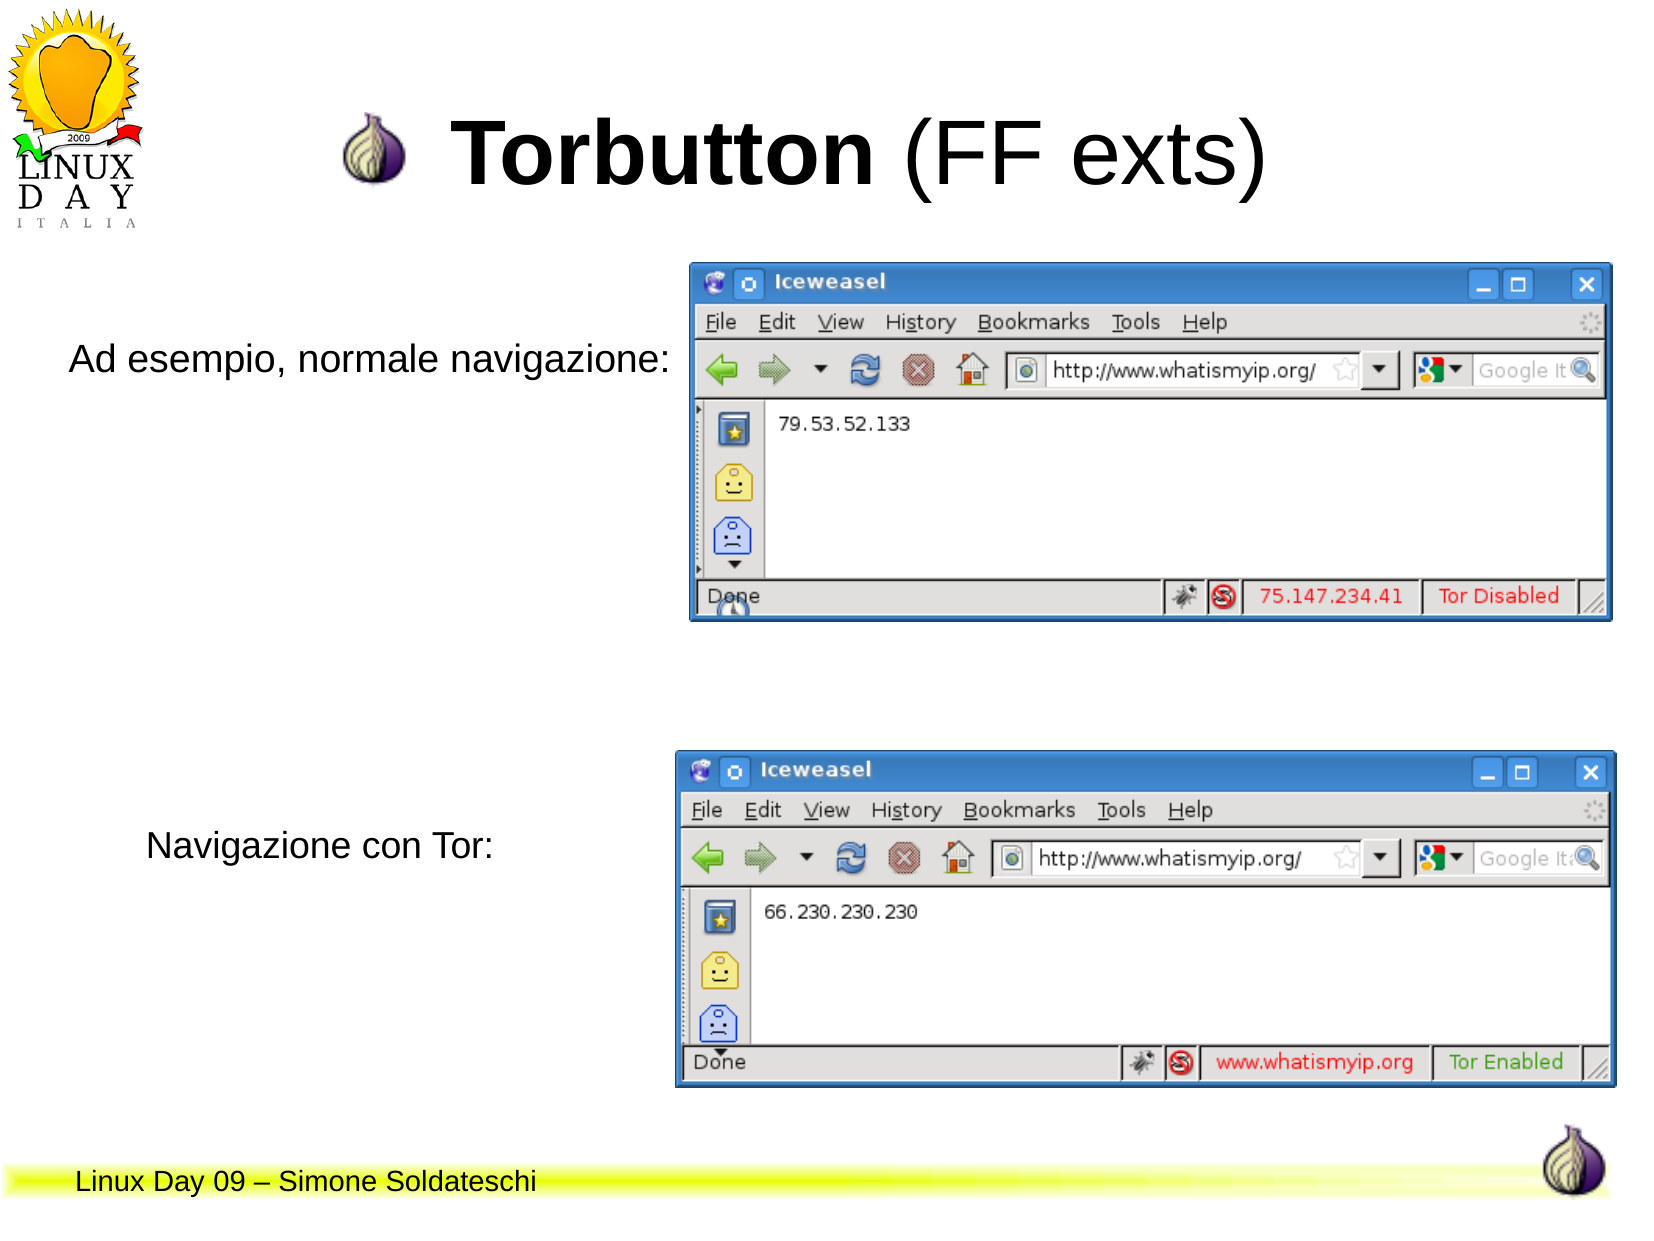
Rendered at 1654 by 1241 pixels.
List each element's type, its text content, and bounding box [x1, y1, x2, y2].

title Torbutton (FF exts) [150, 49, 1571, 257]
list Ad esempio, normale navigazione: [7, 337, 676, 423]
picture [1537, 1124, 1613, 1201]
picture [675, 750, 1617, 1088]
picture [337, 112, 413, 188]
picture [0, 0, 151, 235]
list Navigazione con Tor: [75, 825, 675, 910]
picture [689, 262, 1613, 622]
